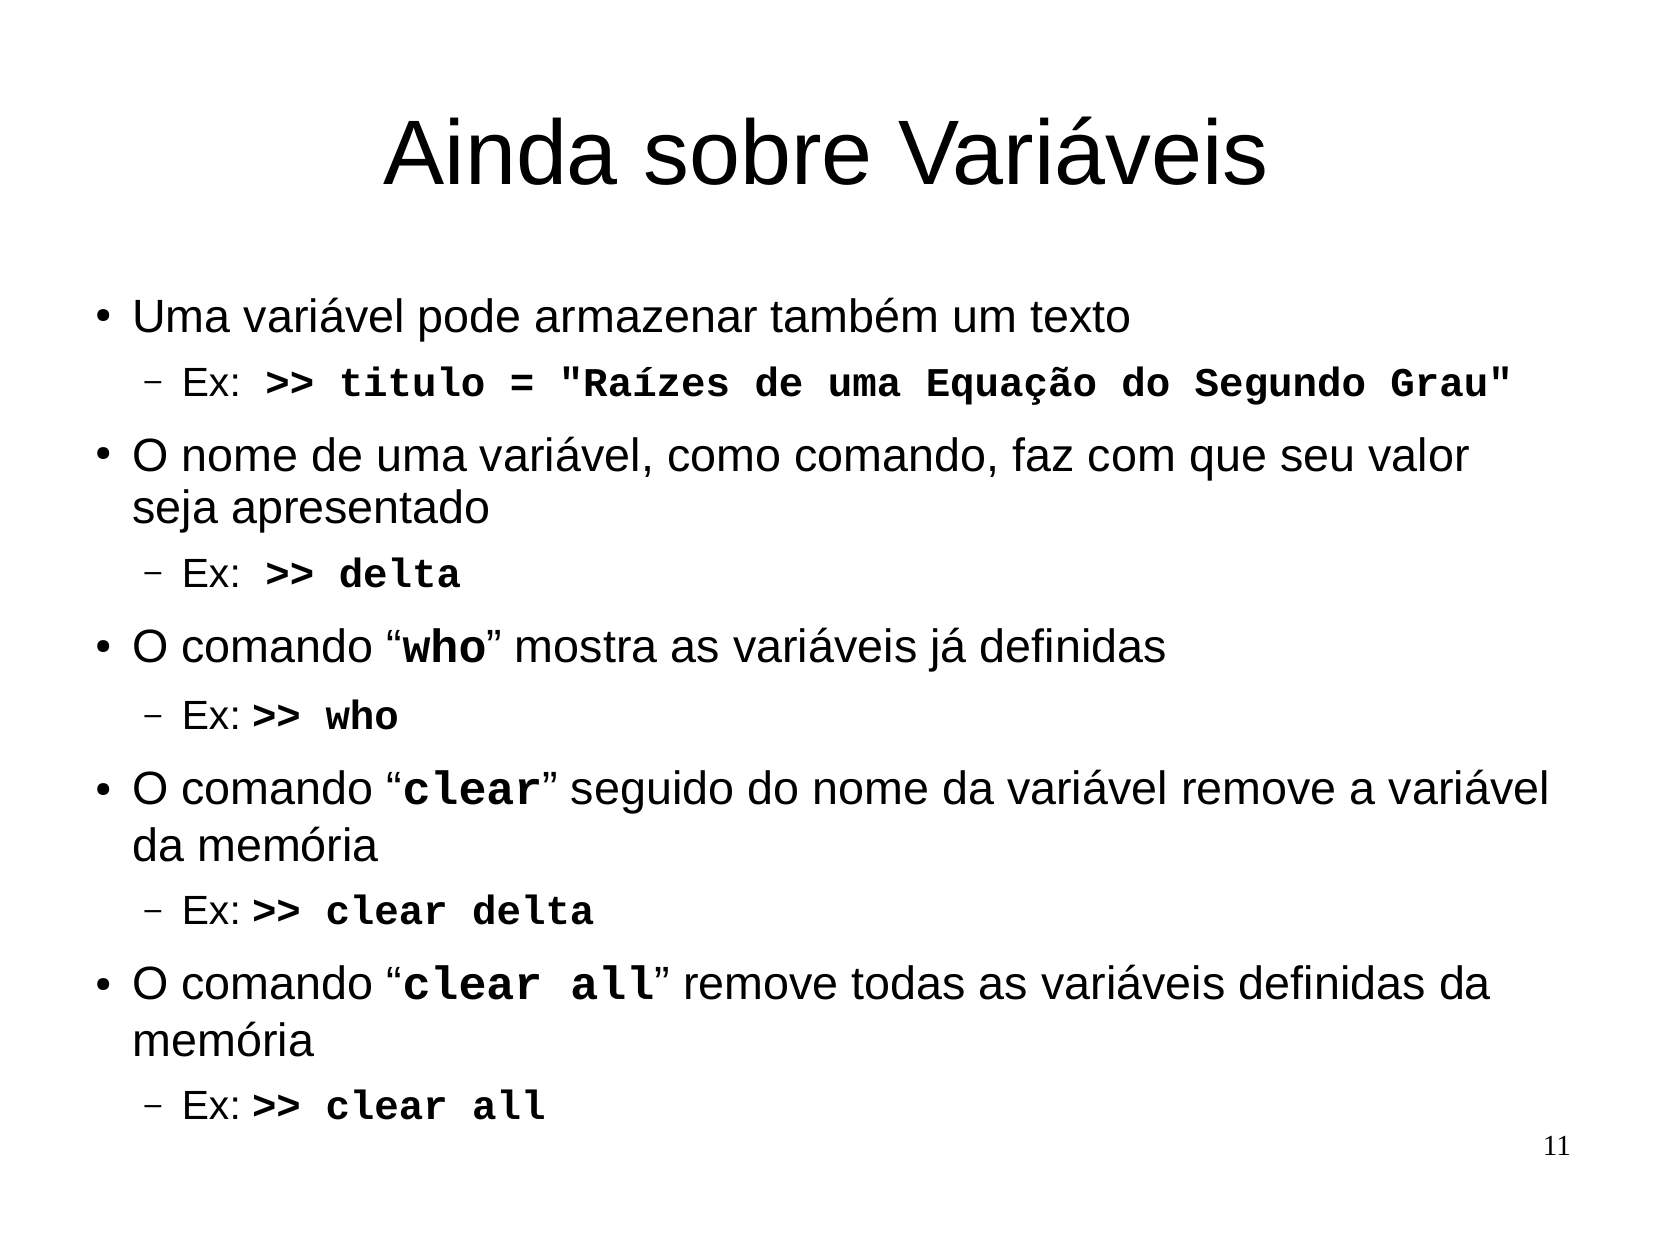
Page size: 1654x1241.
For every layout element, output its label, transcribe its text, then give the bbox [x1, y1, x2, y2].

title Ainda sobre Variáveis [82, 49, 1571, 257]
list Uma variável pode armazenar também um texto Ex: >> titulo = "Raízes de uma Equação do Segundo Grau" O nome de uma variável, como comando, faz com que seu valor seja apresentado Ex: >> delta O comando “who” mostra as variáveis já definidas Ex: >> who O comando “clear” seguido do nome da variável remove a variável da memória Ex: >> clear delta O comando “clear all” remove todas as variáveis definidas da memória Ex: >> clear all [82, 290, 1571, 1134]
